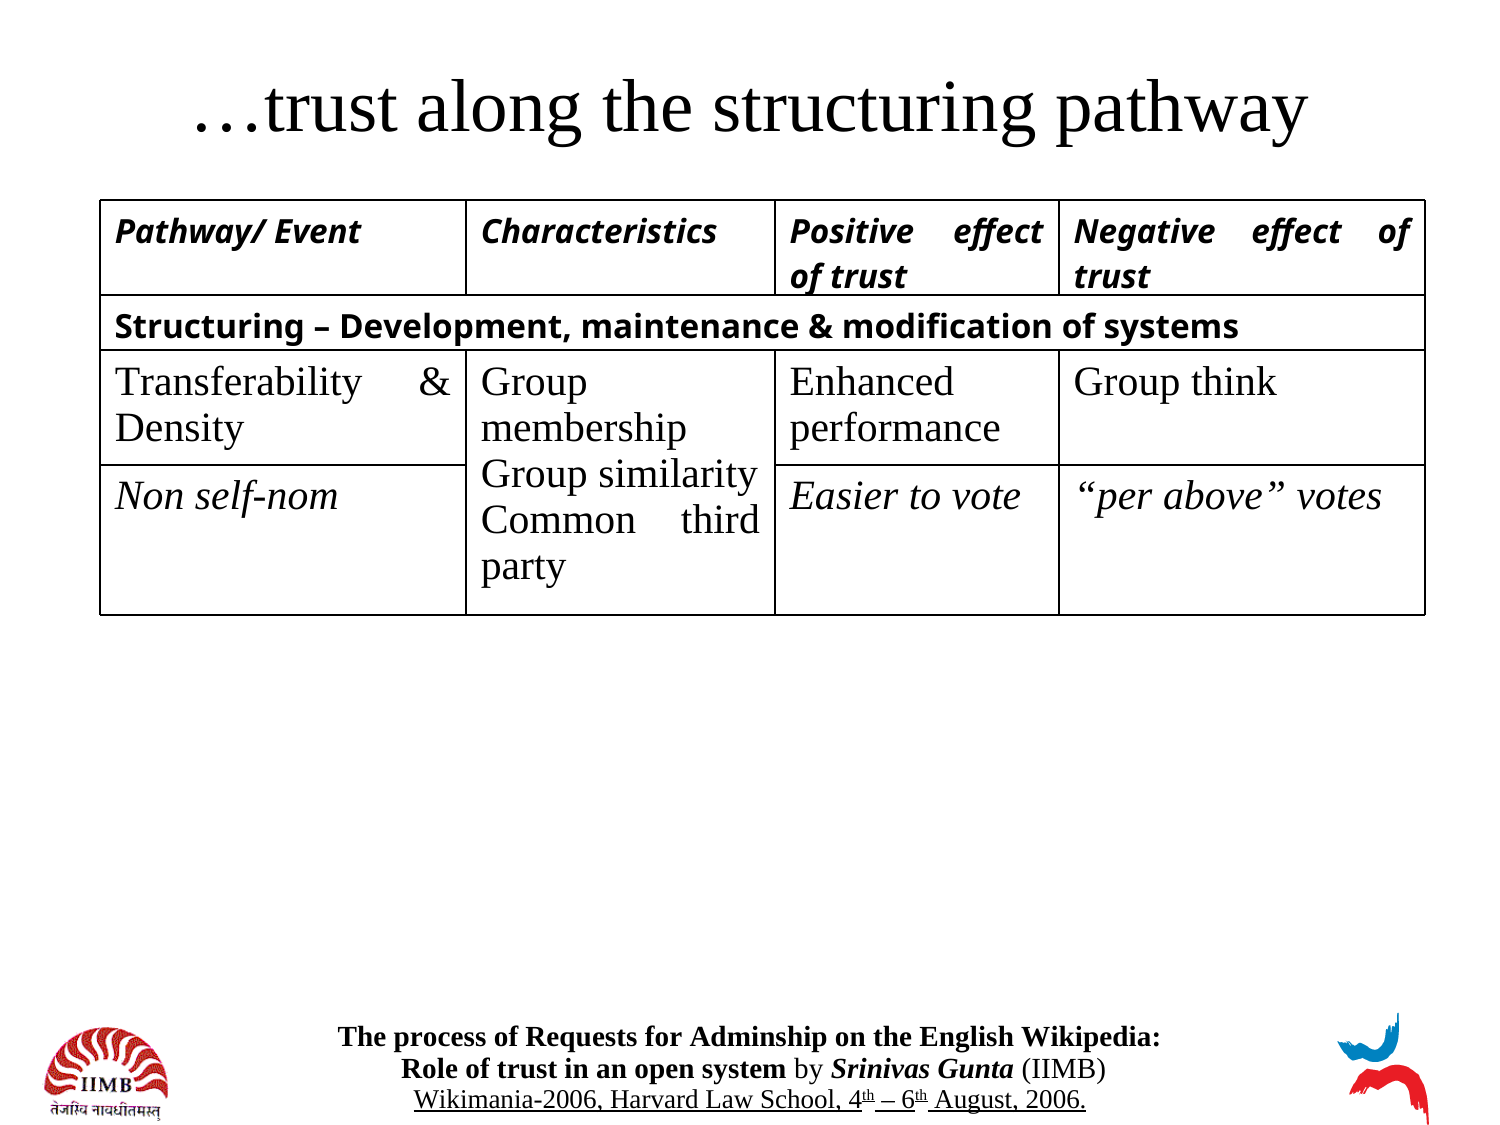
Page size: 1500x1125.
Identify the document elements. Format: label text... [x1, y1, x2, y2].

text_box Easier to vote [776, 466, 1058, 614]
picture [1337, 1012, 1431, 1125]
text_box Negative effect of trust [1060, 201, 1424, 294]
text_box Enhanced performance [776, 351, 1058, 464]
text_box Group think [1060, 351, 1424, 464]
text_box Pathway/ Event [101, 201, 465, 294]
text_box Non self-nom [101, 466, 465, 614]
text_box Characteristics [467, 201, 774, 294]
title …trust along the structuring pathway [112, 37, 1388, 176]
text_box “per above” votes [1060, 466, 1424, 614]
text_box Transferability & Density [101, 351, 465, 464]
text_box Positive effect of trust [776, 201, 1058, 294]
text_box Structuring – Development, maintenance & modification of systems [101, 296, 1424, 349]
text_box Group membership Group similarity Common third party [467, 351, 774, 614]
